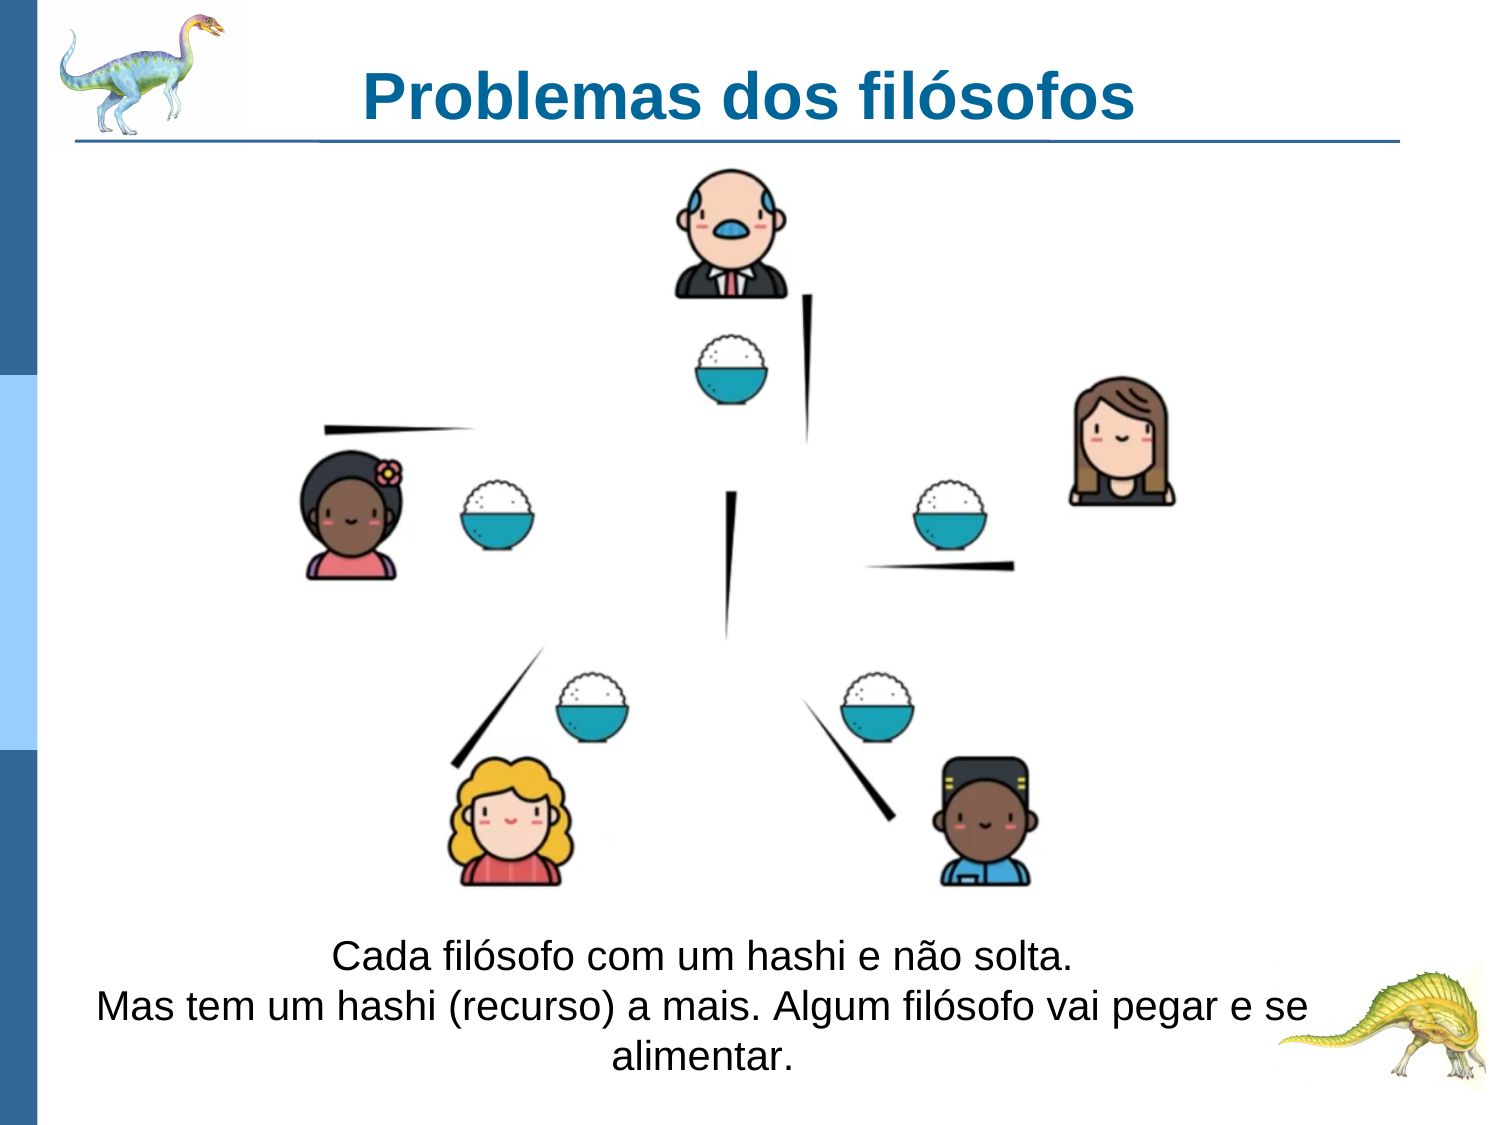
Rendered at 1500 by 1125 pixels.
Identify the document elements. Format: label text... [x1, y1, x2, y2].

picture [46, 0, 243, 149]
text_box Cada filósofo com um hashi e não solta. Mas tem um hashi (recurso) a mais. Algum filósofo vai pegar e se alimentar. [70, 921, 1335, 1087]
picture [283, 159, 1217, 908]
text_box Problemas dos filósofos [75, 45, 1426, 141]
picture [1275, 959, 1486, 1090]
